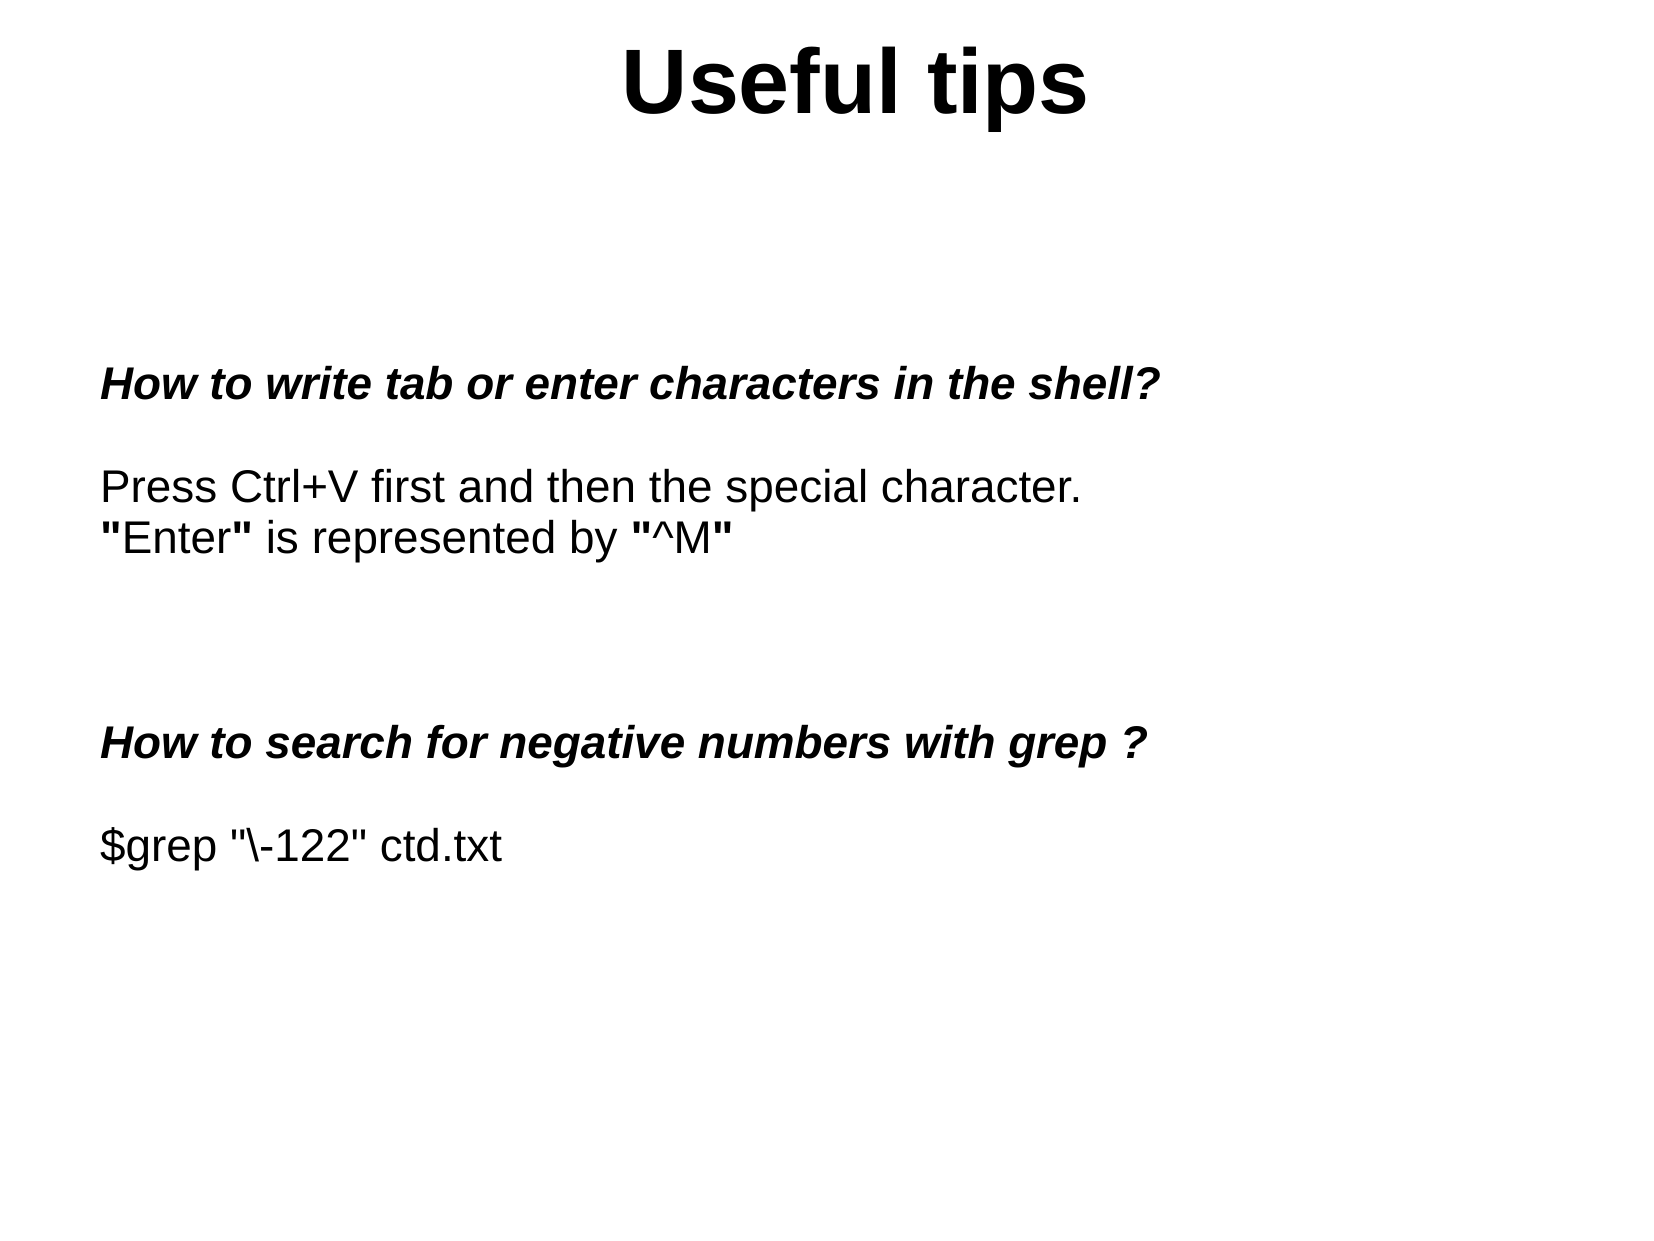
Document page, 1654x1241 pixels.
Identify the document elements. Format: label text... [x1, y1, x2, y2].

text_box How to write tab or enter characters in the shell? Press Ctrl+V first and then the special character. "Enter" is represented by "^M" How to search for negative numbers with grep ? $grep "\-122" ctd.txt [85, 350, 1623, 930]
text_box Useful tips [118, 23, 1595, 142]
